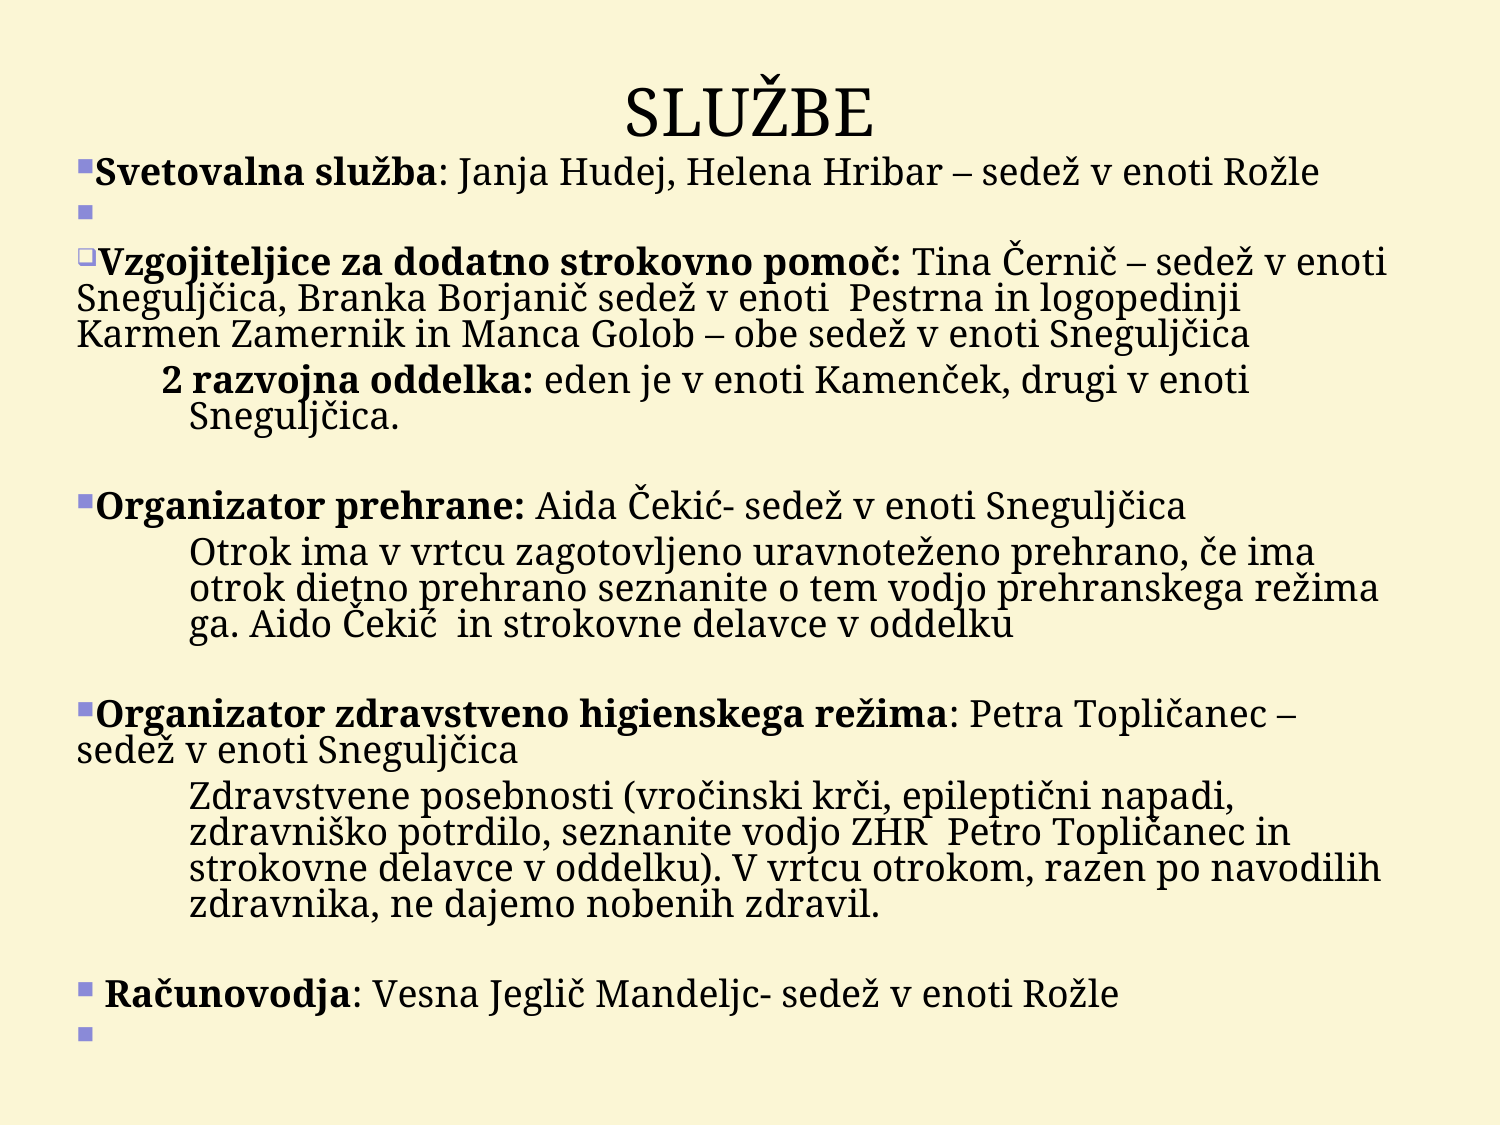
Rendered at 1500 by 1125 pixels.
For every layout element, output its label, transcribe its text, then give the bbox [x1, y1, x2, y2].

title SLUŽBE [75, 62, 1426, 126]
list Svetovalna služba: Janja Hudej, Helena Hribar – sedež v enoti Rožle Vzgojiteljice za dodatno strokovno pomoč: Tina Černič – sedež v enoti Sneguljčica, Branka Borjanič sedež v enoti Pestrna in logopedinji Karmen Zamernik in Manca Golob – obe sedež v enoti Sneguljčica 2 razvojna oddelka: eden je v enoti Kamenček, drugi v enoti Sneguljčica. Organizator prehrane: Aida Čekić- sedež v enoti Sneguljčica Otrok ima v vrtcu zagotovljeno uravnoteženo prehrano, če ima otrok dietno prehrano seznanite o tem vodjo prehranskega režima ga. Aido Čekić in strokovne delavce v oddelku Organizator zdravstveno higienskega režima: Petra Topličanec – sedež v enoti Sneguljčica Zdravstvene posebnosti (vročinski krči, epileptični napadi, zdravniško potrdilo, seznanite vodjo ZHR Petro Topličanec in strokovne delavce v oddelku). V vrtcu otrokom, razen po navodilih zdravnika, ne dajemo nobenih zdravil. Računovodja: Vesna Jeglič Mandeljc- sedež v enoti Rožle [61, 148, 1412, 1059]
